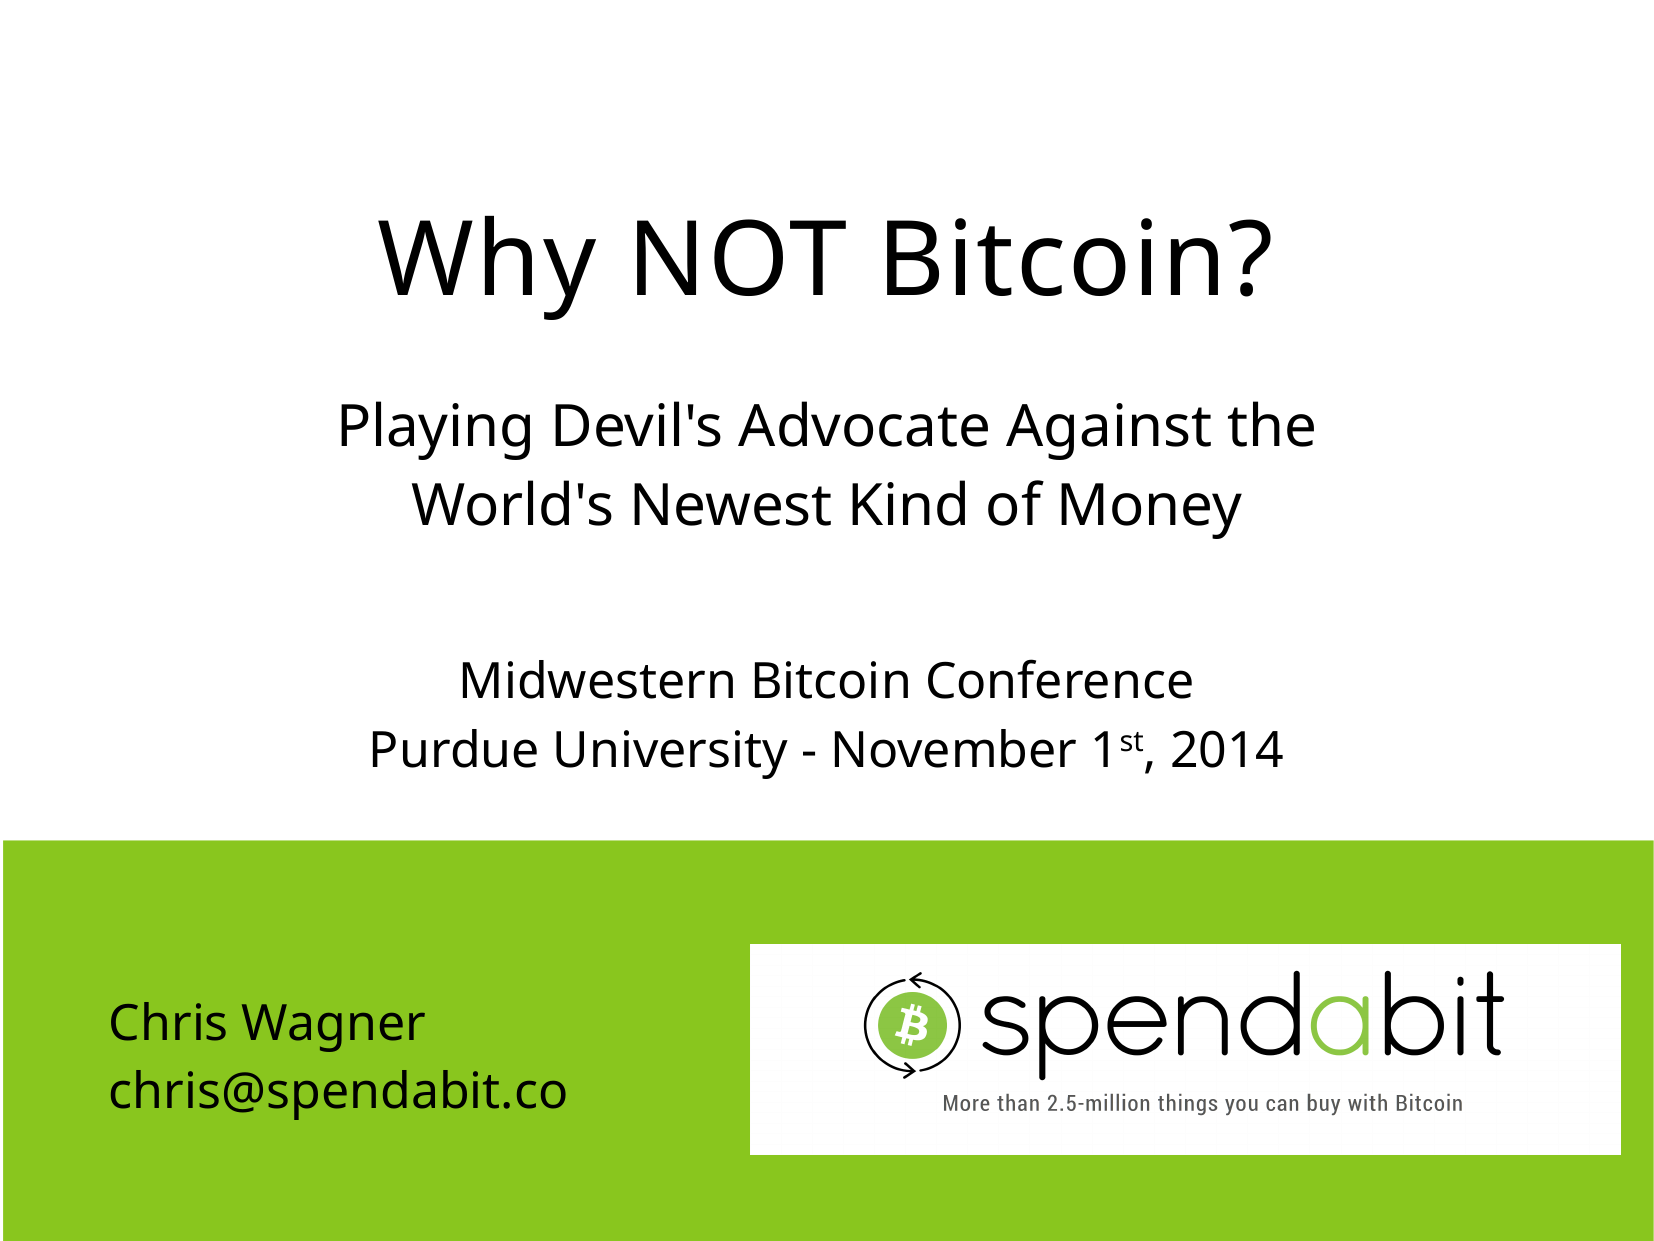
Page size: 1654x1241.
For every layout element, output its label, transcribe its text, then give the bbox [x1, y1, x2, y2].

picture [0, 0, 1654, 1241]
subtitle Why NOT Bitcoin? Playing Devil's Advocate Against the World's Newest Kind of Money Midwestern Bitcoin Conference Purdue University - November 1st, 2014 Chris Wagner chris@spendabit.co [82, 105, 1571, 1203]
